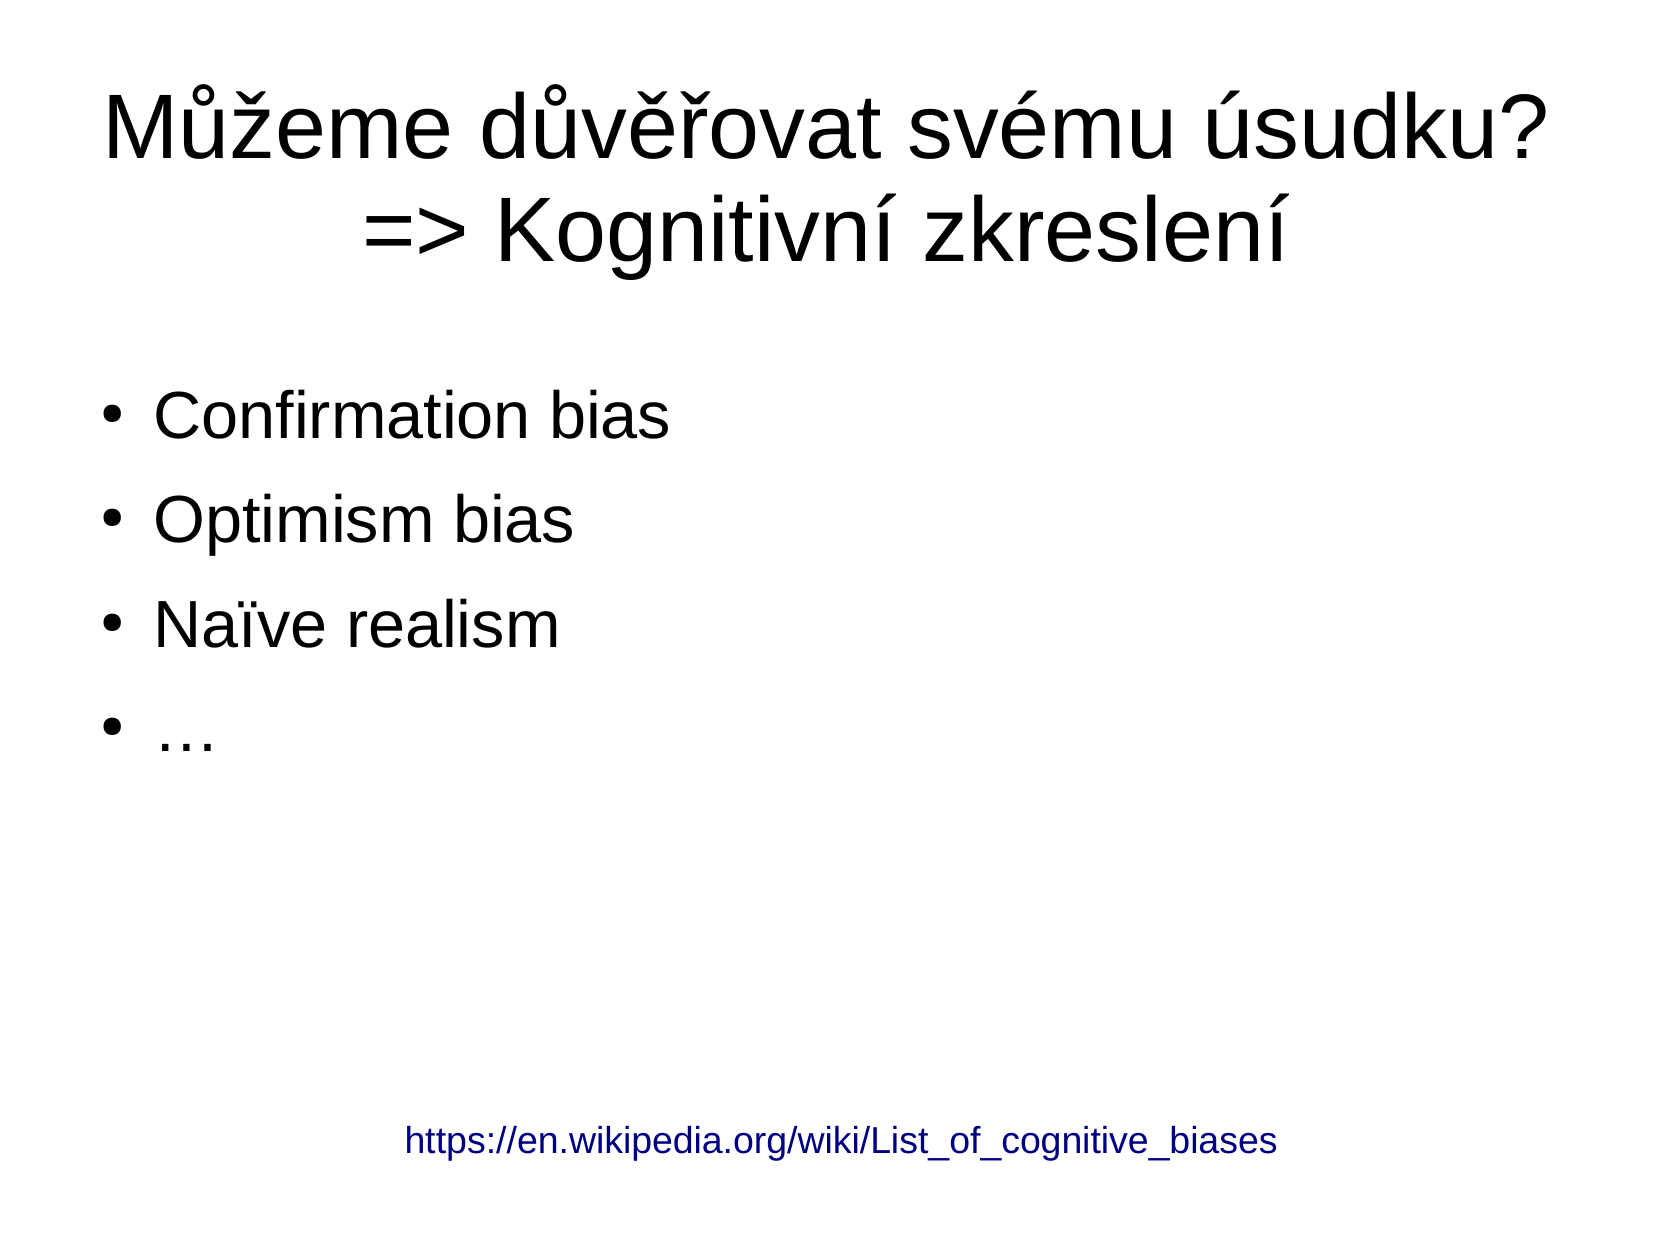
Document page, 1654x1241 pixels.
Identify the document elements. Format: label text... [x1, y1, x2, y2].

title Můžeme důvěřovat svému úsudku?=> Kognitivní zkreslení [82, 49, 1571, 308]
text_box https://en.wikipedia.org/wiki/List_of_cognitive_biases [389, 1112, 1293, 1170]
list Confirmation bias Optimism bias Naïve realism … [82, 377, 1571, 1010]
